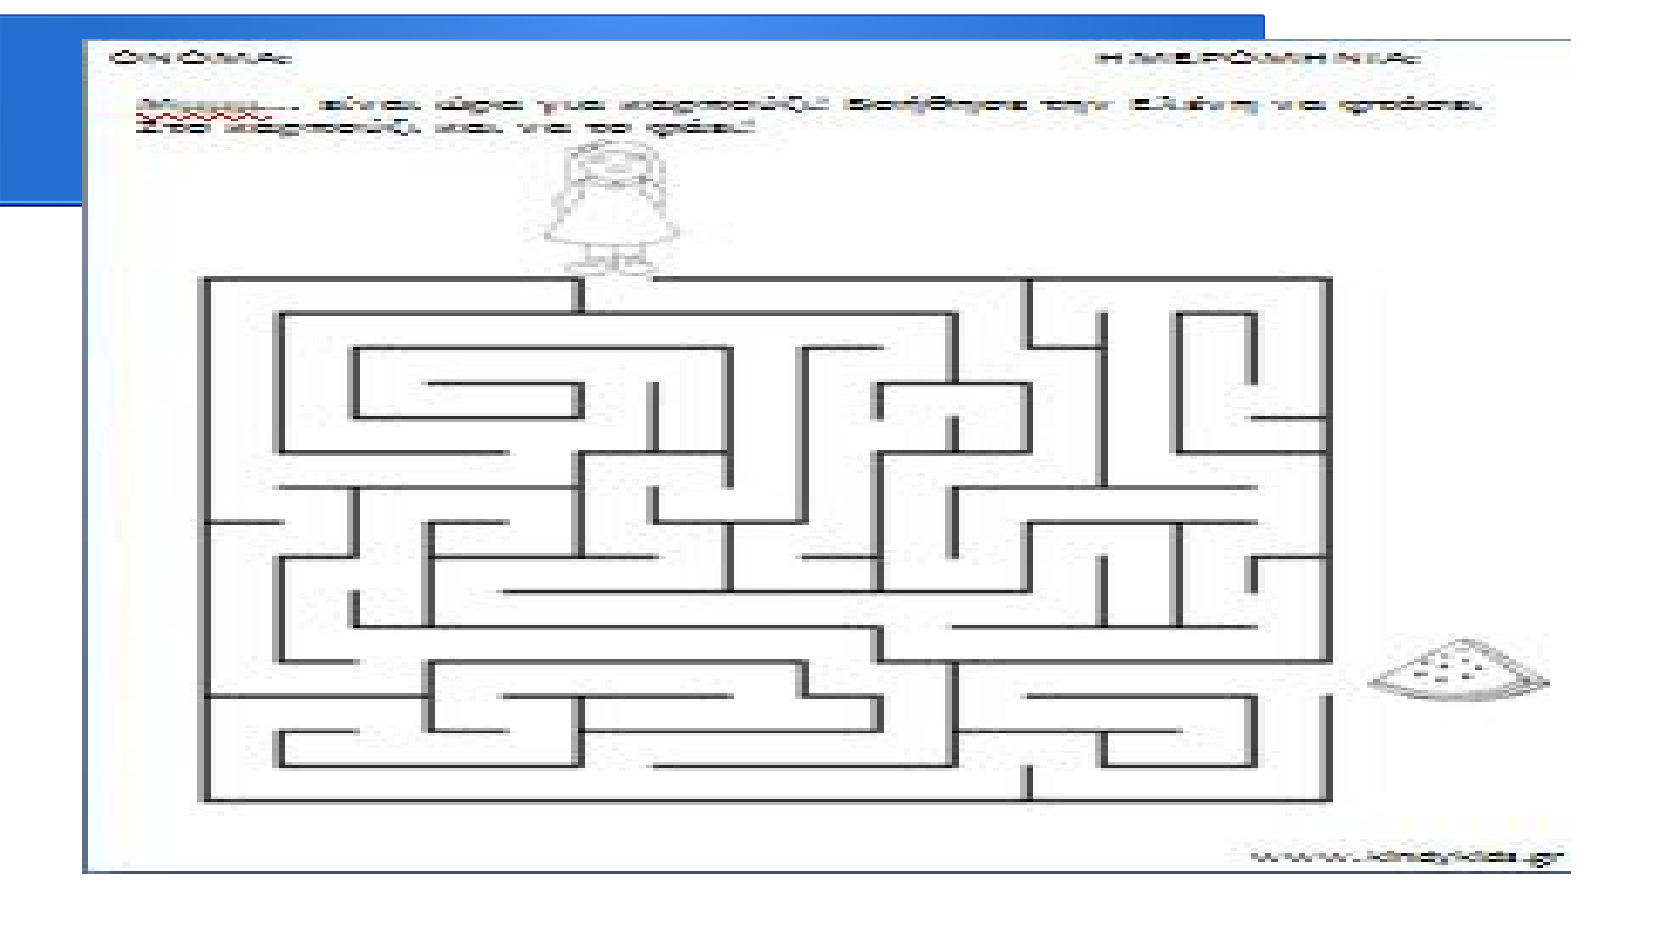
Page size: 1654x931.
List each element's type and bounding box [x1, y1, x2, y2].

picture [82, 39, 1571, 874]
